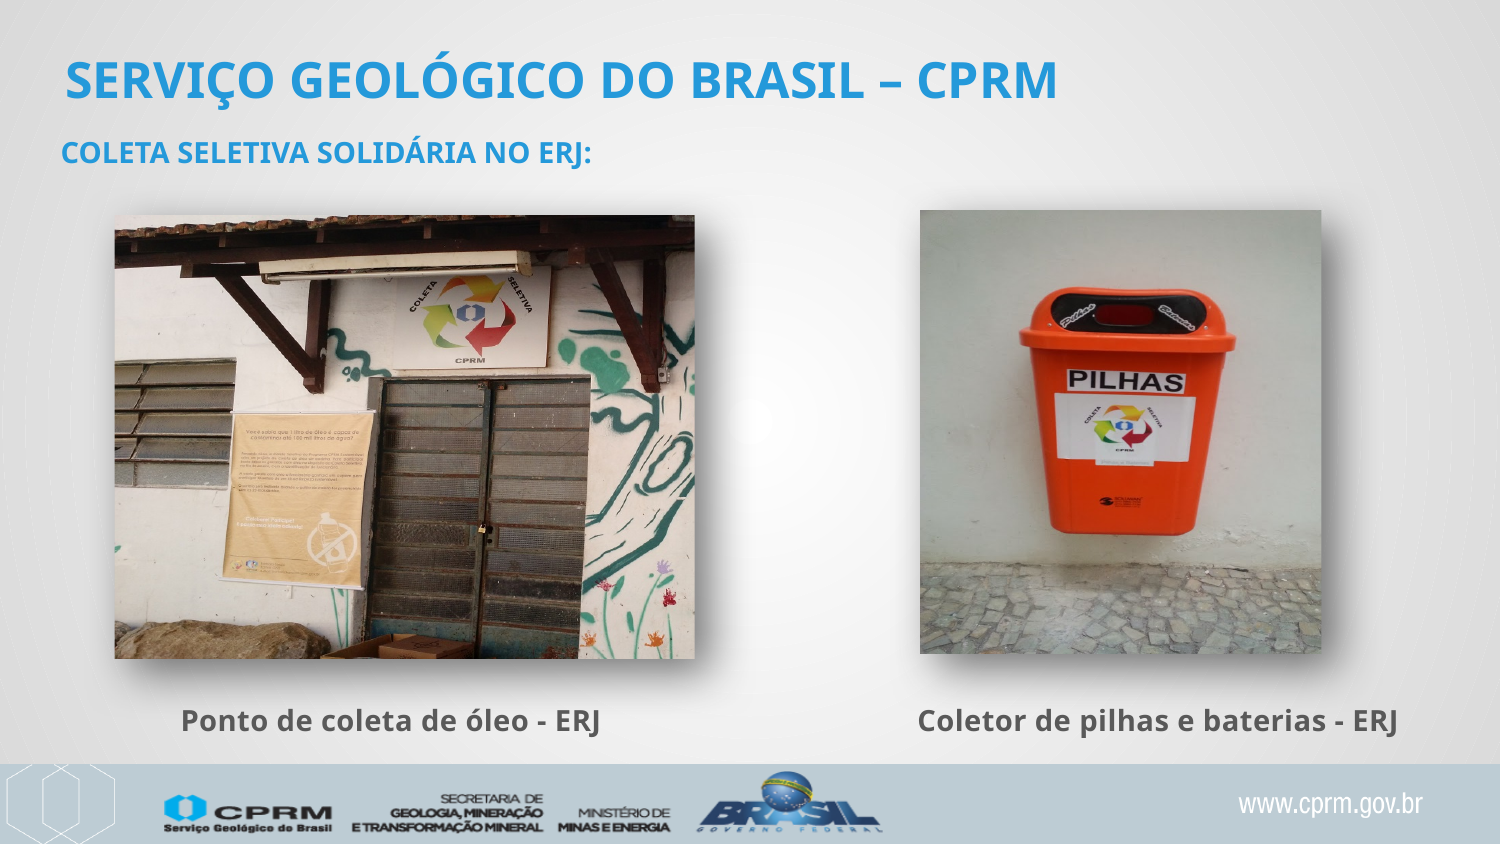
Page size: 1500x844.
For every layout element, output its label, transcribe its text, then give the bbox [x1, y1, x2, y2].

text_box Coletor de pilhas e baterias - ERJ [902, 694, 1415, 745]
text_box Ponto de coleta de óleo - ERJ [165, 694, 617, 745]
picture [114, 215, 695, 659]
text_box SERVIÇO GEOLÓGICO DO BRASIL – CPRM [50, 40, 1075, 116]
text_box COLETA SELETIVA SOLIDÁRIA NO ERJ: [45, 118, 1145, 217]
picture [0, 761, 1500, 844]
picture [920, 210, 1322, 654]
